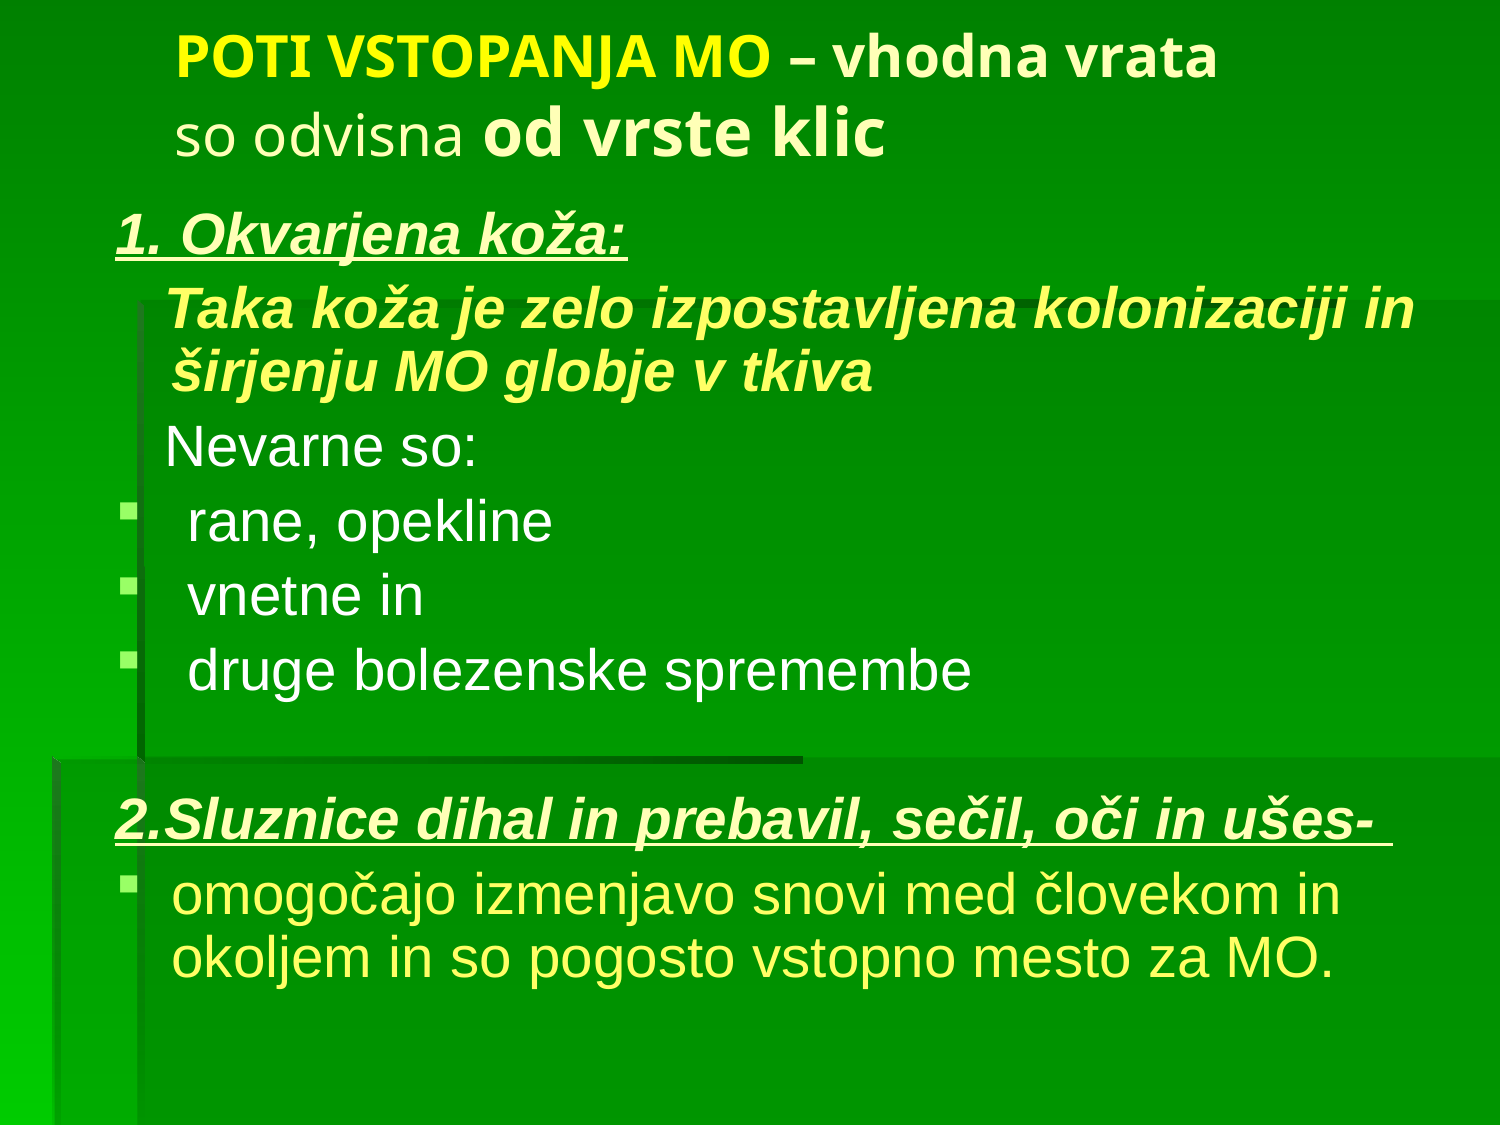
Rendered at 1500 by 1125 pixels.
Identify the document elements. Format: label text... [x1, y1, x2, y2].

list 1. Okvarjena koža: Taka koža je zelo izpostavljena kolonizaciji in širjenju MO globje v tkiva Nevarne so: rane, opekline vnetne in druge bolezenske spremembe 2.Sluznice dihal in prebavil, sečil, oči in ušes- omogočajo izmenjavo snovi med človekom in okoljem in so pogosto vstopno mesto za MO. [100, 196, 1436, 1024]
title POTI VSTOPANJA MO – vhodna vrata so odvisna od vrste klic [159, 40, 1451, 149]
